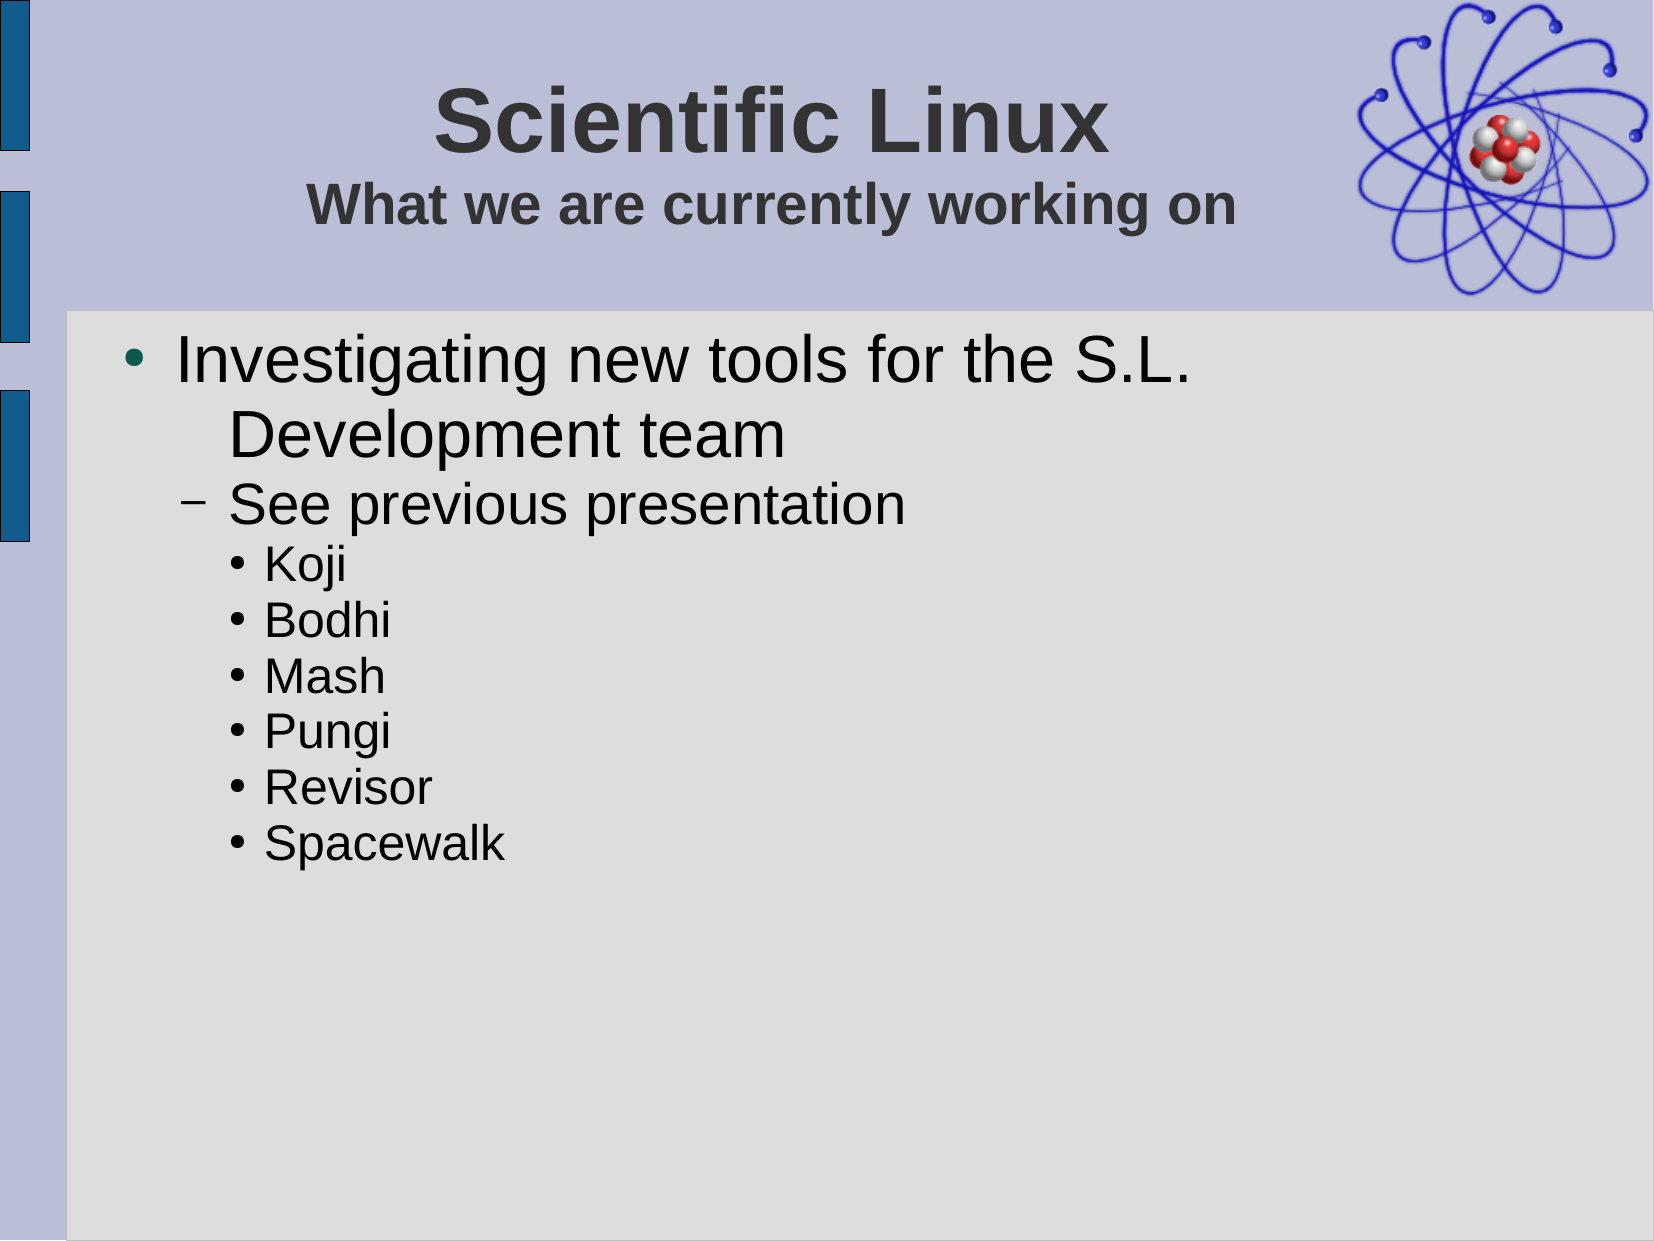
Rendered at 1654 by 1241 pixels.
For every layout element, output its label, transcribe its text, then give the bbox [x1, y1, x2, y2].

title Scientific Linux What we are currently working on [82, 49, 1353, 257]
list Investigating new tools for the S.L. Development team See previous presentation Koji Bodhi Mash Pungi Revisor Spacewalk [86, 321, 1576, 1045]
picture [1353, 0, 1654, 301]
